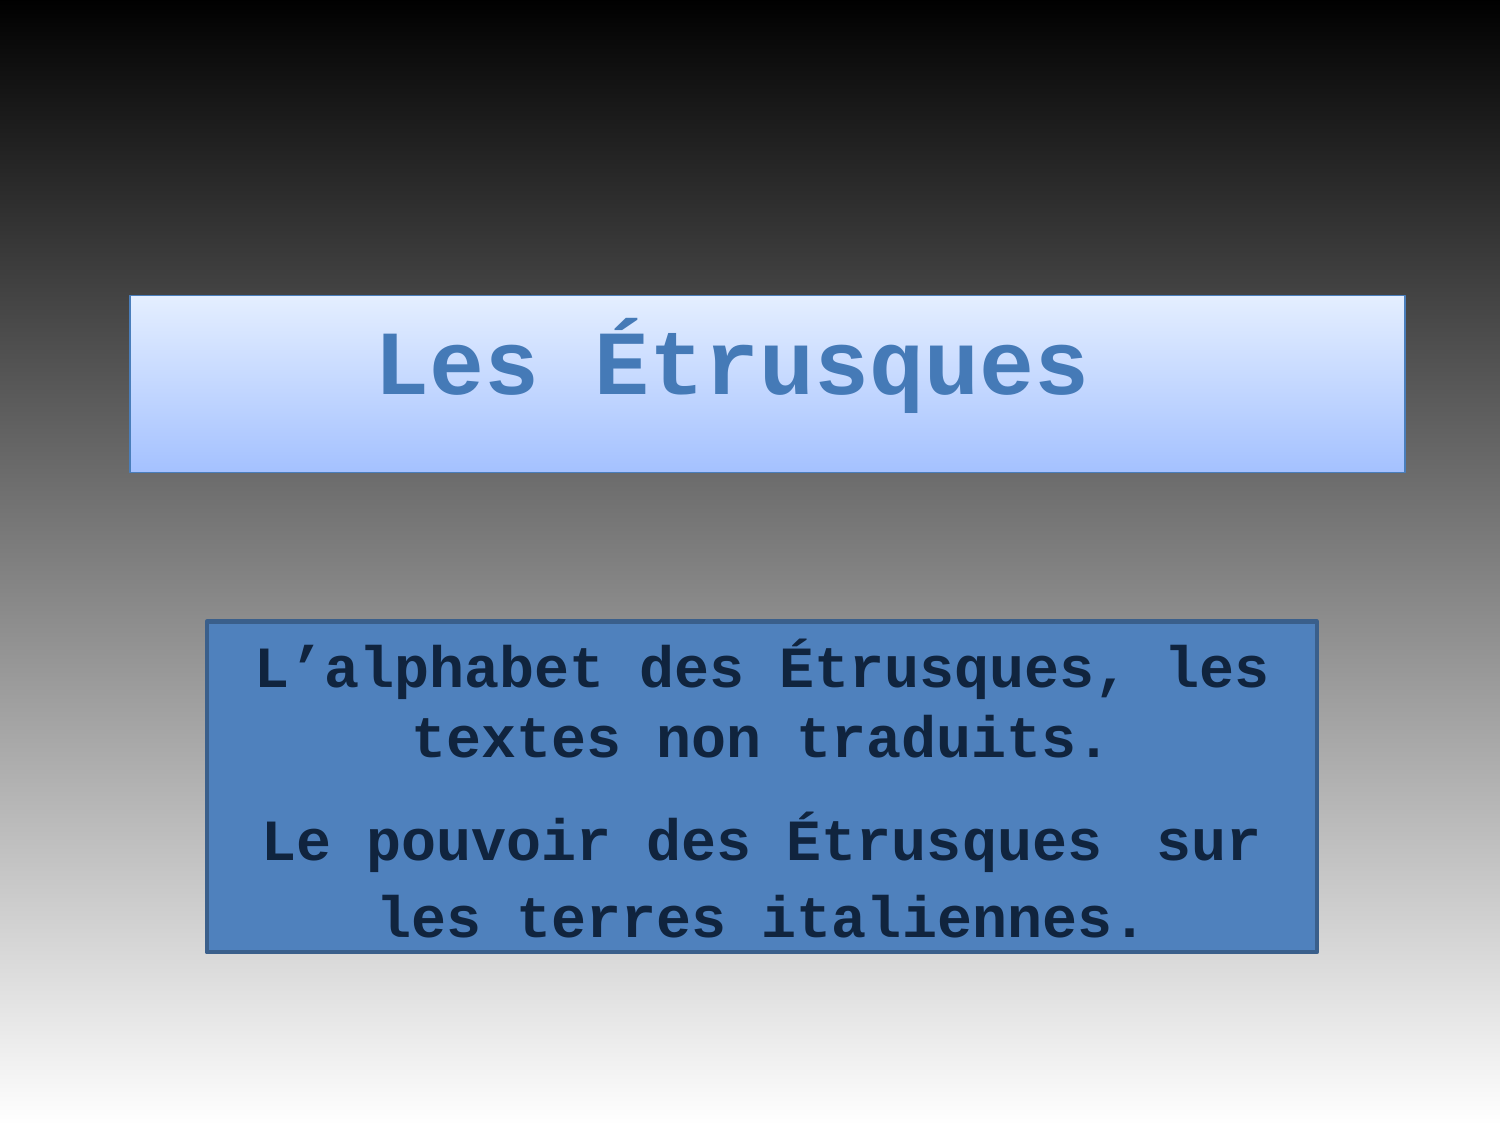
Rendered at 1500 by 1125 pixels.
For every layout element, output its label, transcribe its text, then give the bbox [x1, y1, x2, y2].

title Les Étrusques [129, 295, 1405, 473]
subtitle L’alphabet des Étrusques, les textes non traduits. Le pouvoir des Étrusques sur les terres italiennes. [206, 621, 1317, 953]
